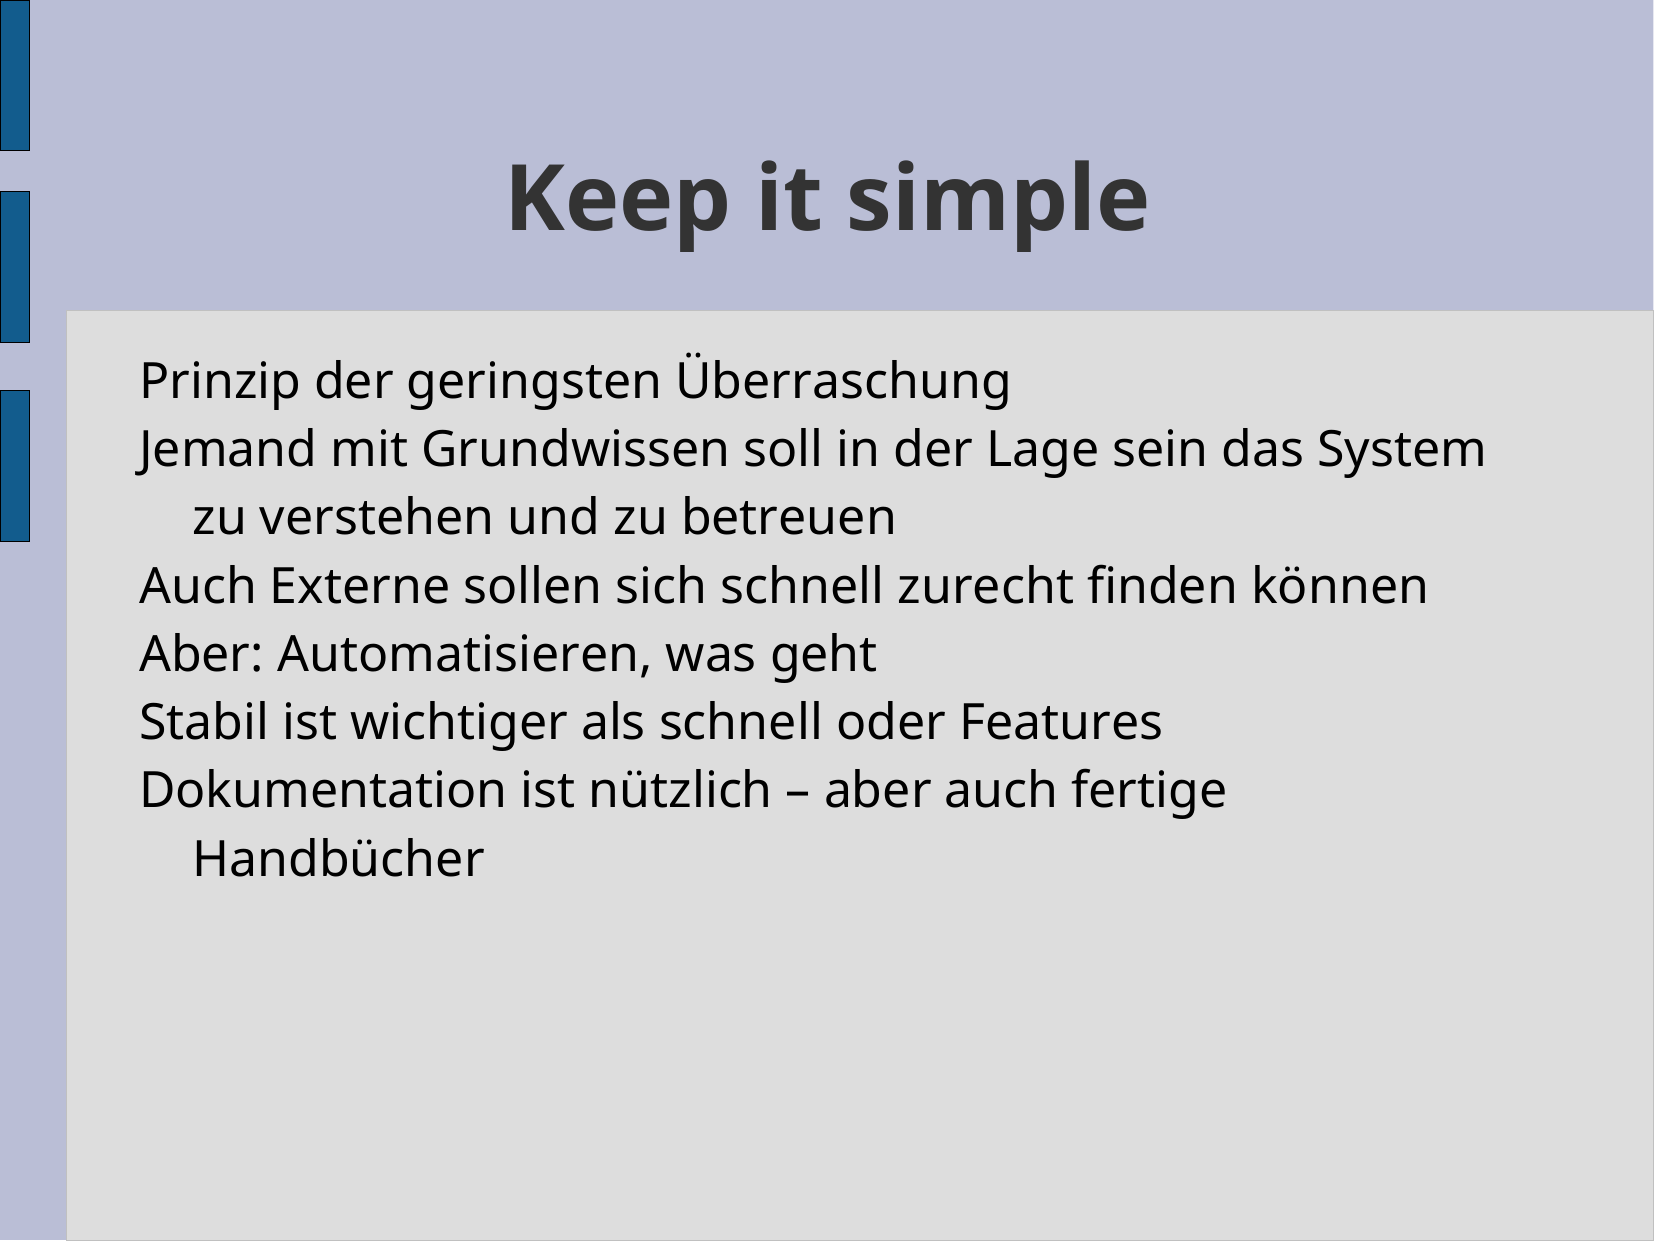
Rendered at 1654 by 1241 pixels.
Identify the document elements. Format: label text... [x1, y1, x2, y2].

list Prinzip der geringsten Überraschung Jemand mit Grundwissen soll in der Lage sein das System zu verstehen und zu betreuen Auch Externe sollen sich schnell zurecht finden können Aber: Automatisieren, was geht Stabil ist wichtiger als schnell oder Features Dokumentation ist nützlich – aber auch fertige Handbücher [121, 344, 1534, 1127]
title Keep it simple [121, 91, 1534, 299]
